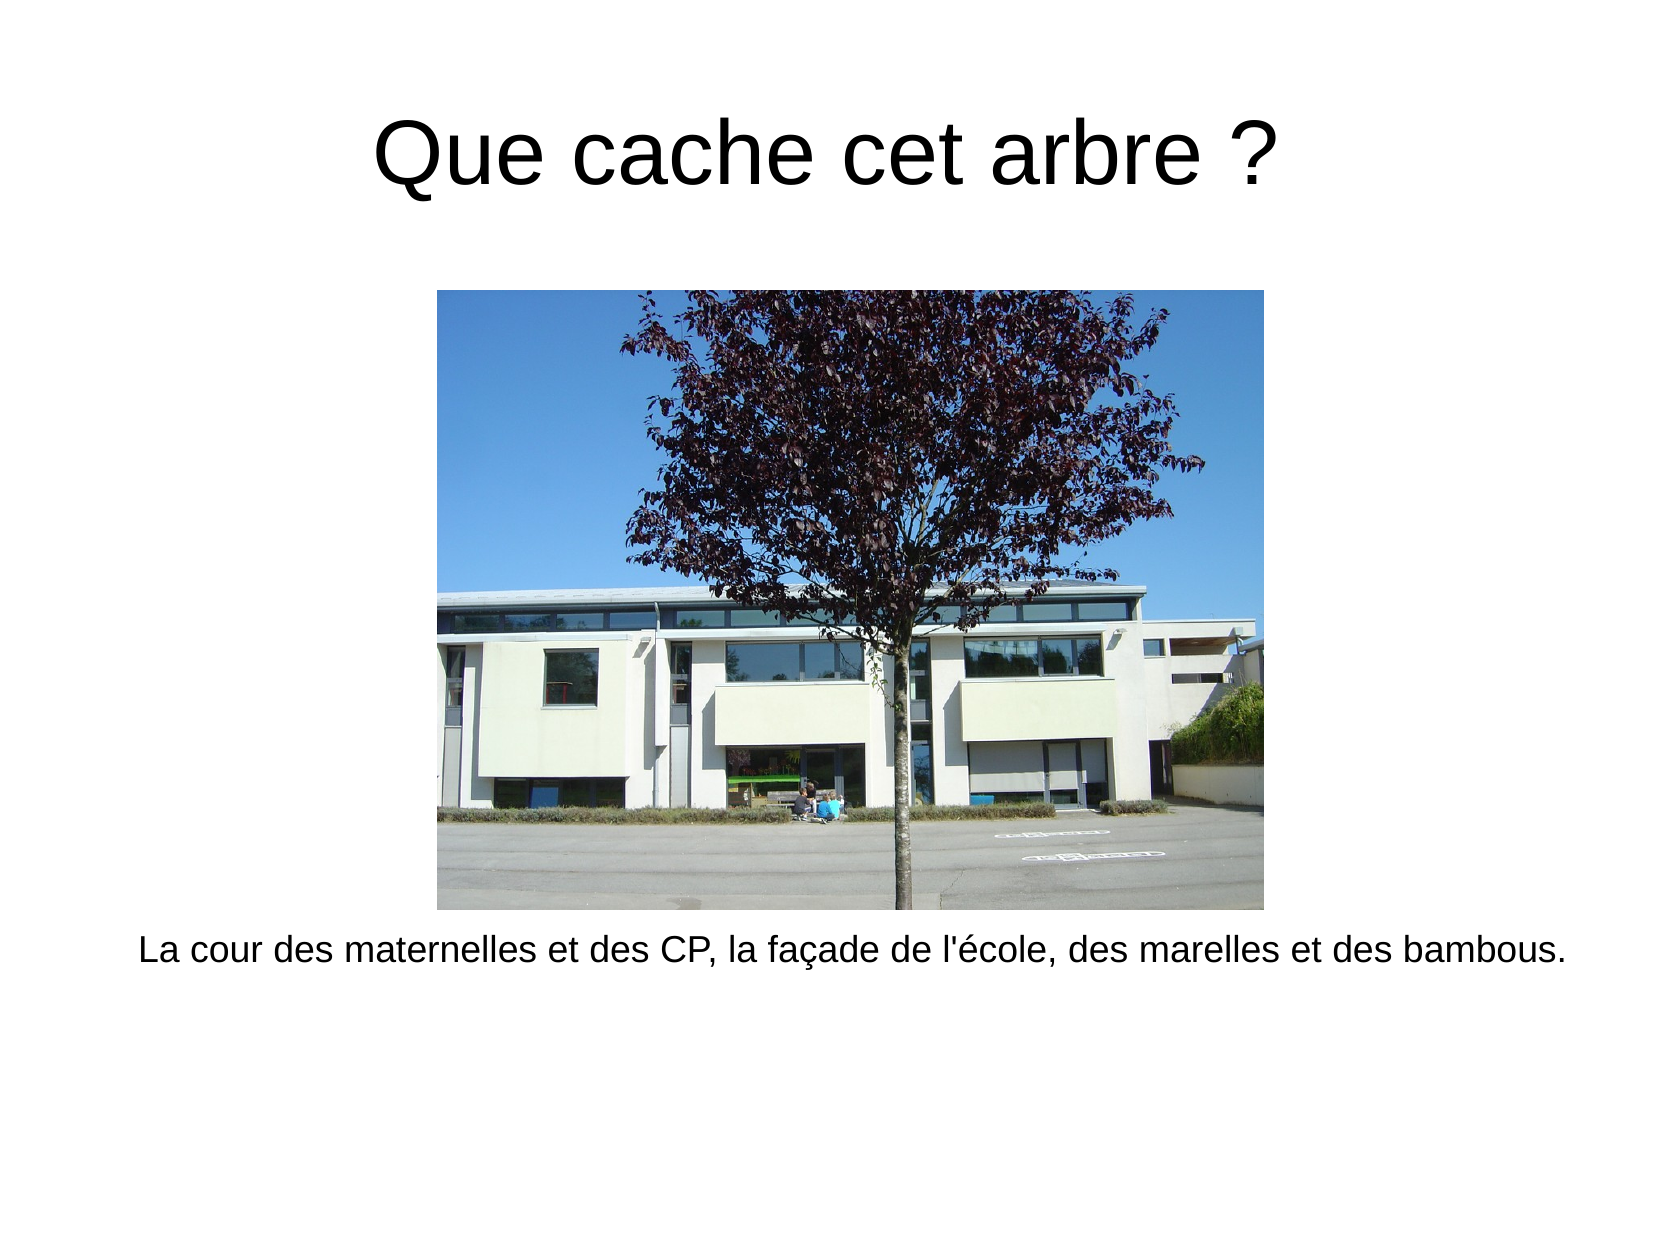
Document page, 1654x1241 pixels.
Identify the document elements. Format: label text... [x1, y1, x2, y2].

title Que cache cet arbre ? [82, 49, 1571, 257]
text_box La cour des maternelles et des CP, la façade de l'école, des marelles et des bambous. [123, 921, 1583, 979]
picture [437, 290, 1264, 910]
